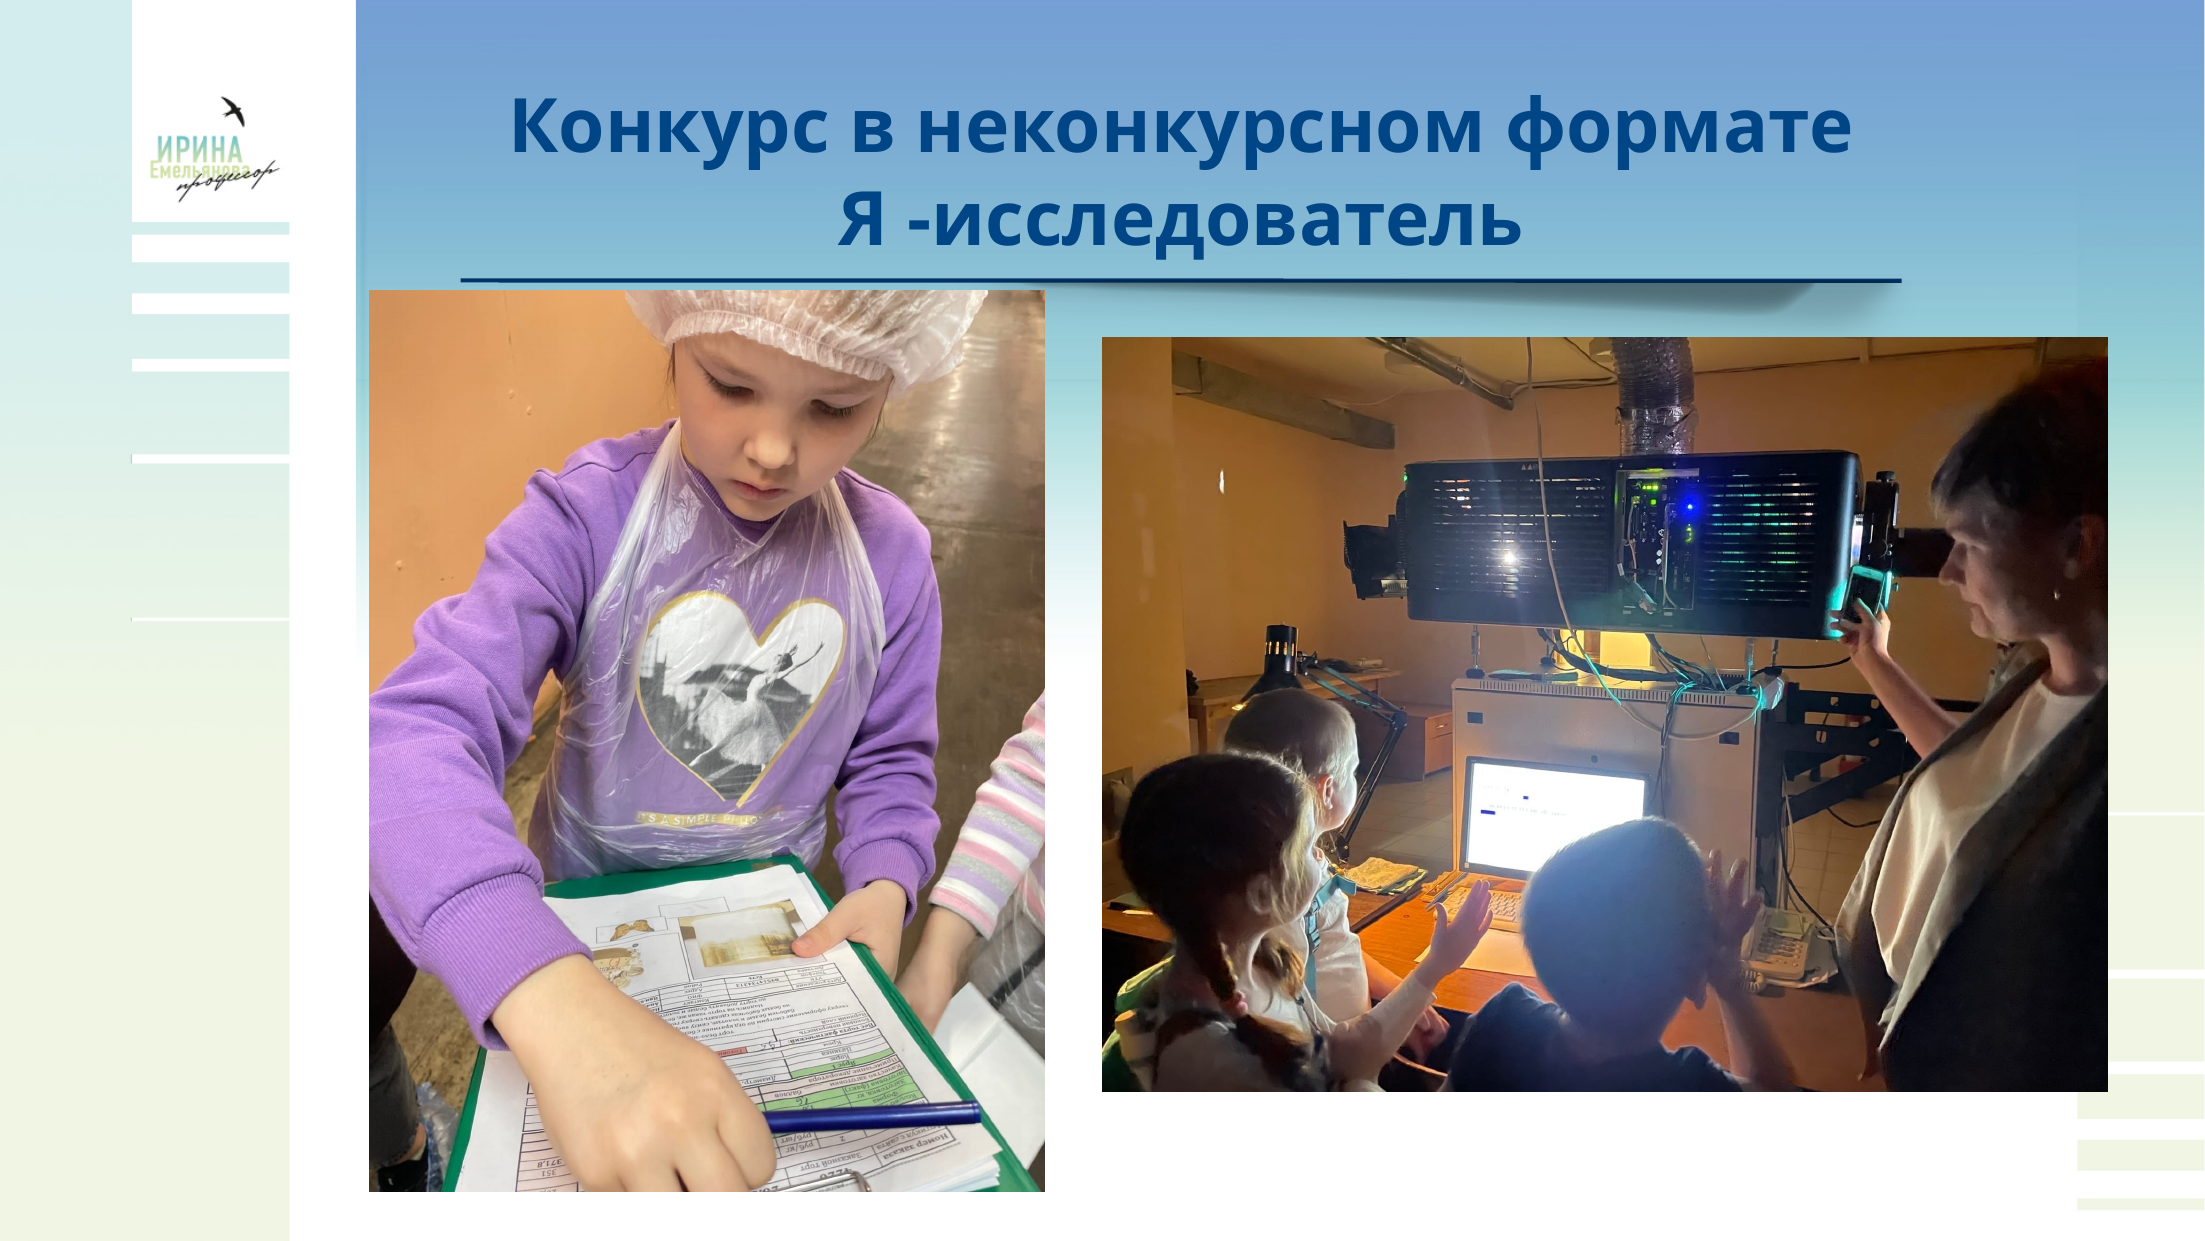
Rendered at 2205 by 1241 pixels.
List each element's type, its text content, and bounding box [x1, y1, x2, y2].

text_box Конкурс в неконкурсном формате Я -исследователь [318, 77, 2044, 261]
picture [0, 0, 2205, 1241]
